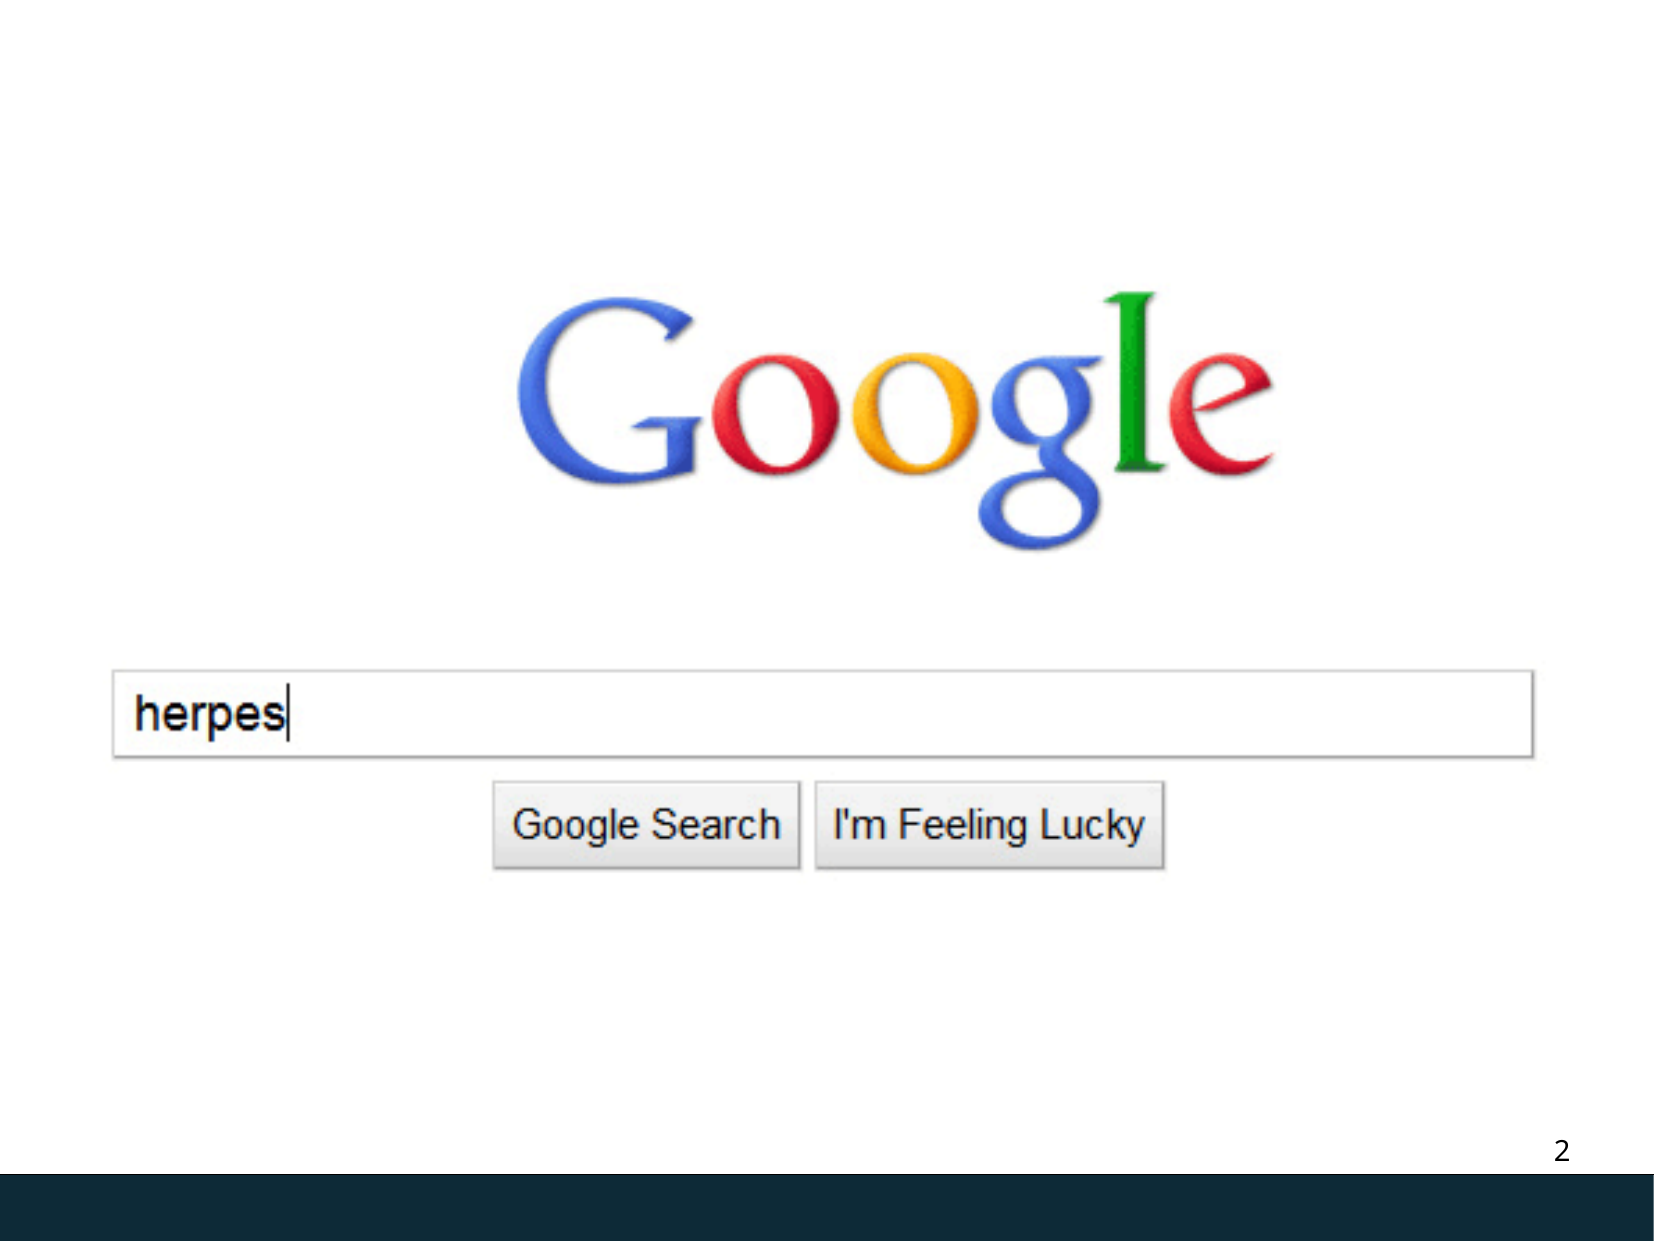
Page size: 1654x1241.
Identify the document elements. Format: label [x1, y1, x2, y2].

picture [82, 262, 1571, 912]
